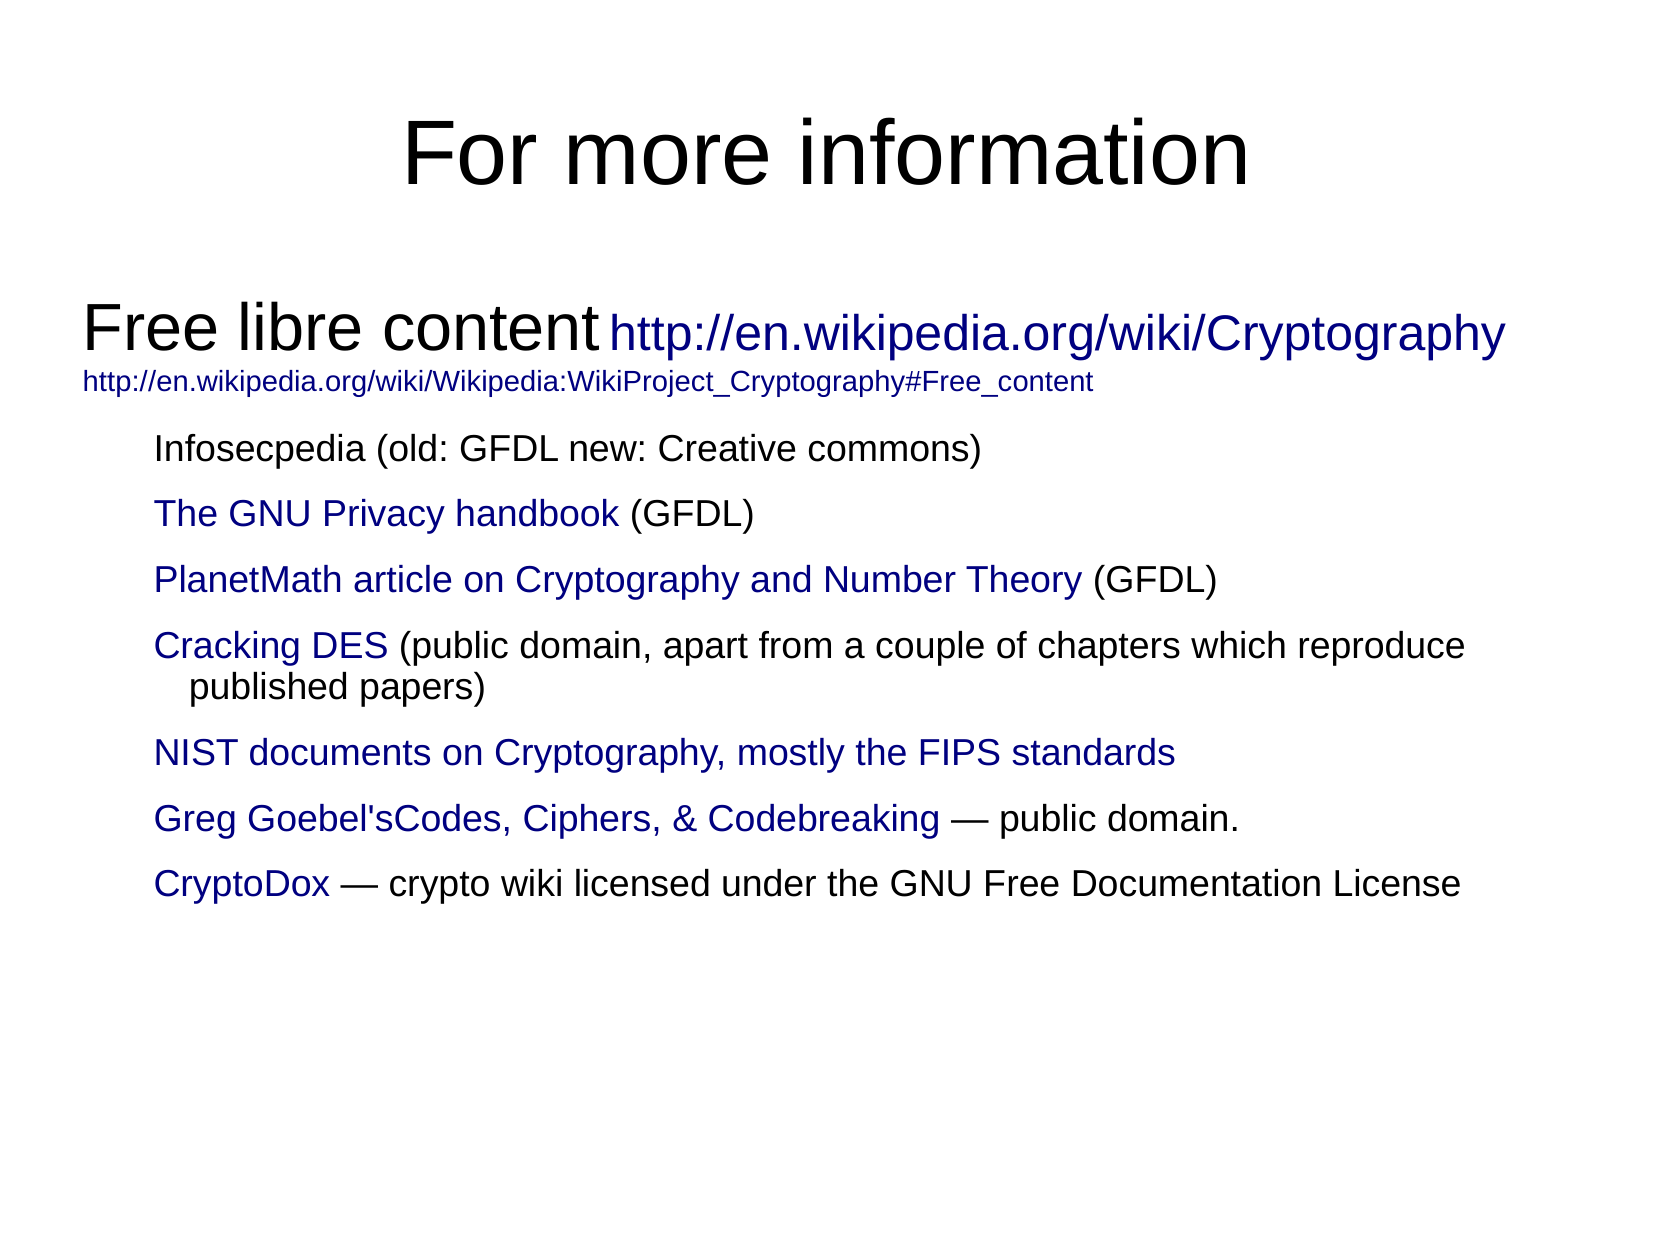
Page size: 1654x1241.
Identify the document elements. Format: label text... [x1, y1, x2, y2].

list Free libre content http://en.wikipedia.org/wiki/Cryptographyhttp://en.wikipedia.org/wiki/Wikipedia:WikiProject_Cryptography#Free_content Infosecpedia (old: GFDL new: Creative commons) The GNU Privacy handbook (GFDL) PlanetMath article on Cryptography and Number Theory (GFDL) Cracking DES (public domain, apart from a couple of chapters which reproduce published papers) NIST documents on Cryptography, mostly the FIPS standards Greg Goebel'sCodes, Ciphers, & Codebreaking — public domain. CryptoDox — crypto wiki licensed under the GNU Free Documentation License [82, 290, 1571, 1094]
title For more information [82, 56, 1571, 250]
